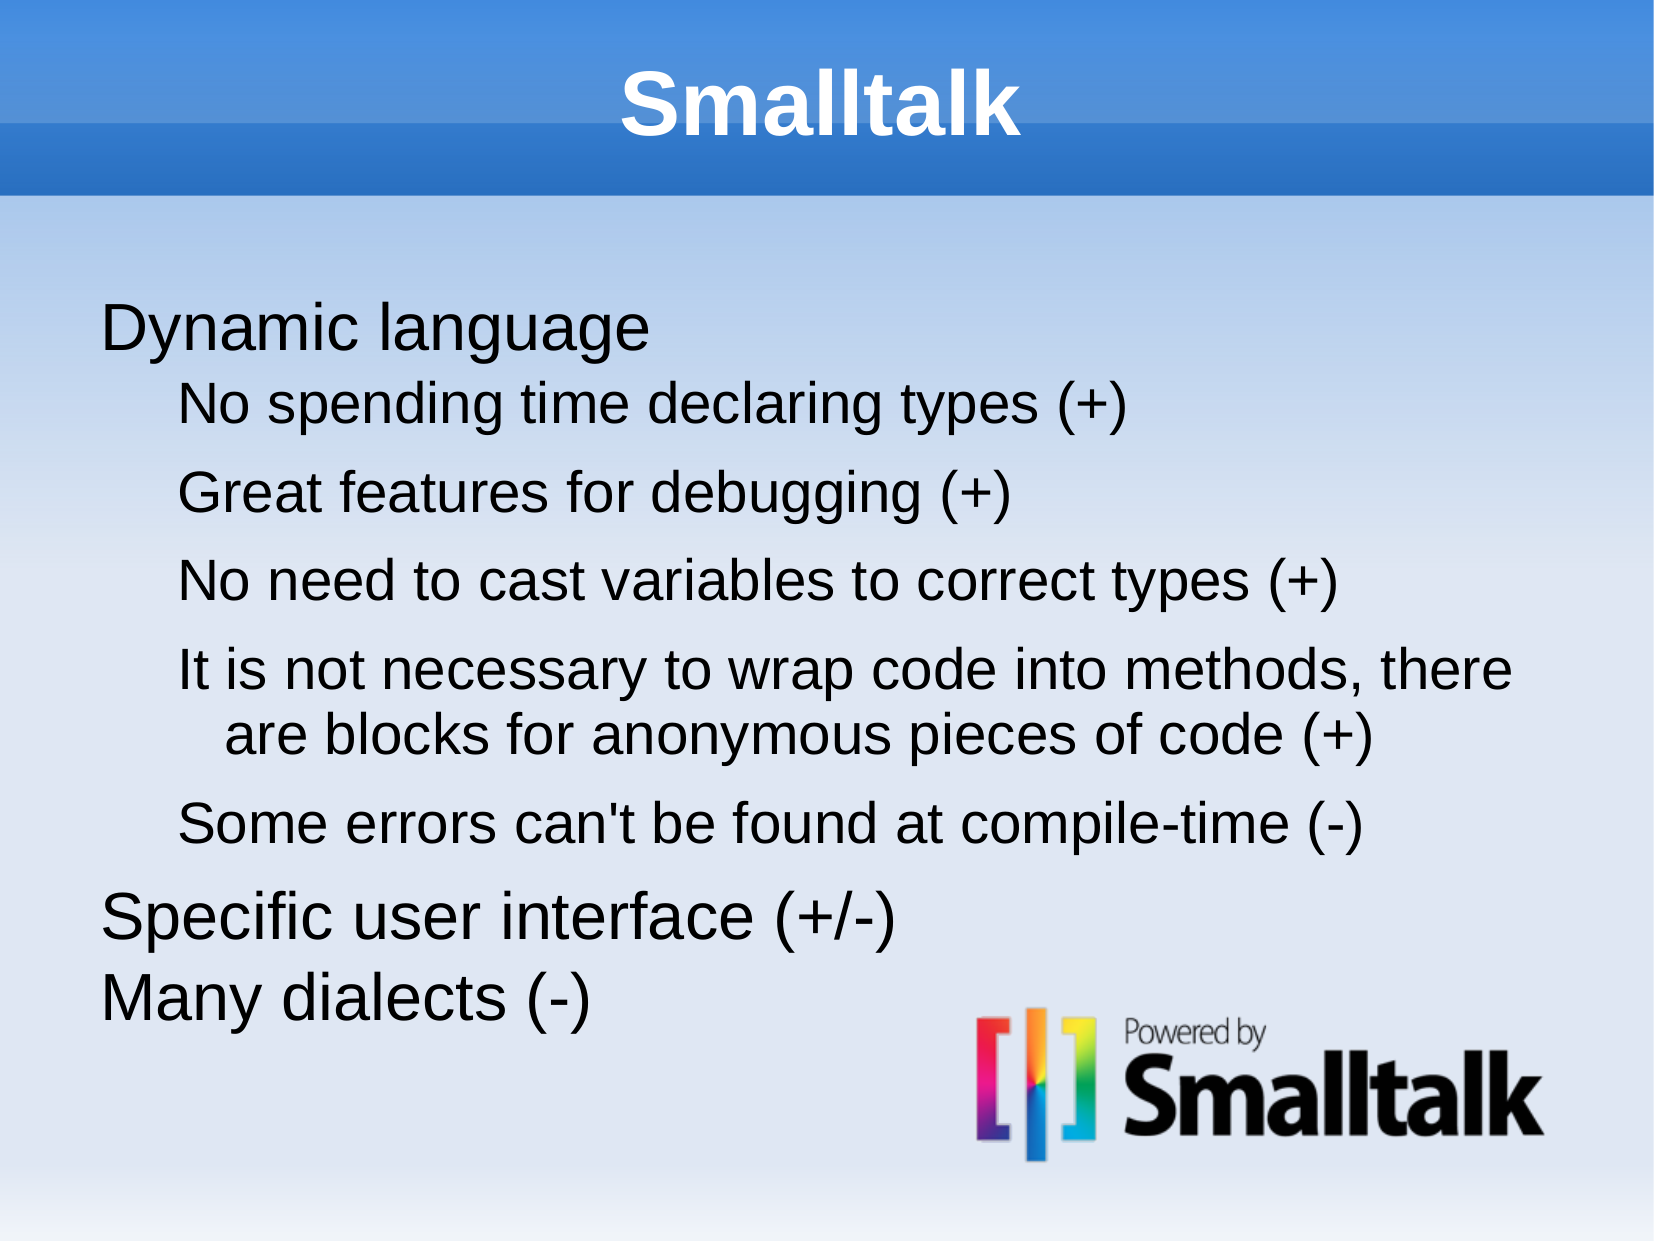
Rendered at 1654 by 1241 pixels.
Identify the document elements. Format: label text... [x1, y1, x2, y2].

list Dynamic language No spending time declaring types (+) Great features for debugging (+) No need to cast variables to correct types (+) It is not necessary to wrap code into methods, there are blocks for anonymous pieces of code (+) Some errors can't be found at compile-time (-) Specific user interface (+/-) Many dialects (-) [82, 290, 1571, 1094]
title Smalltalk [76, 0, 1565, 208]
picture [0, 0, 1654, 1241]
